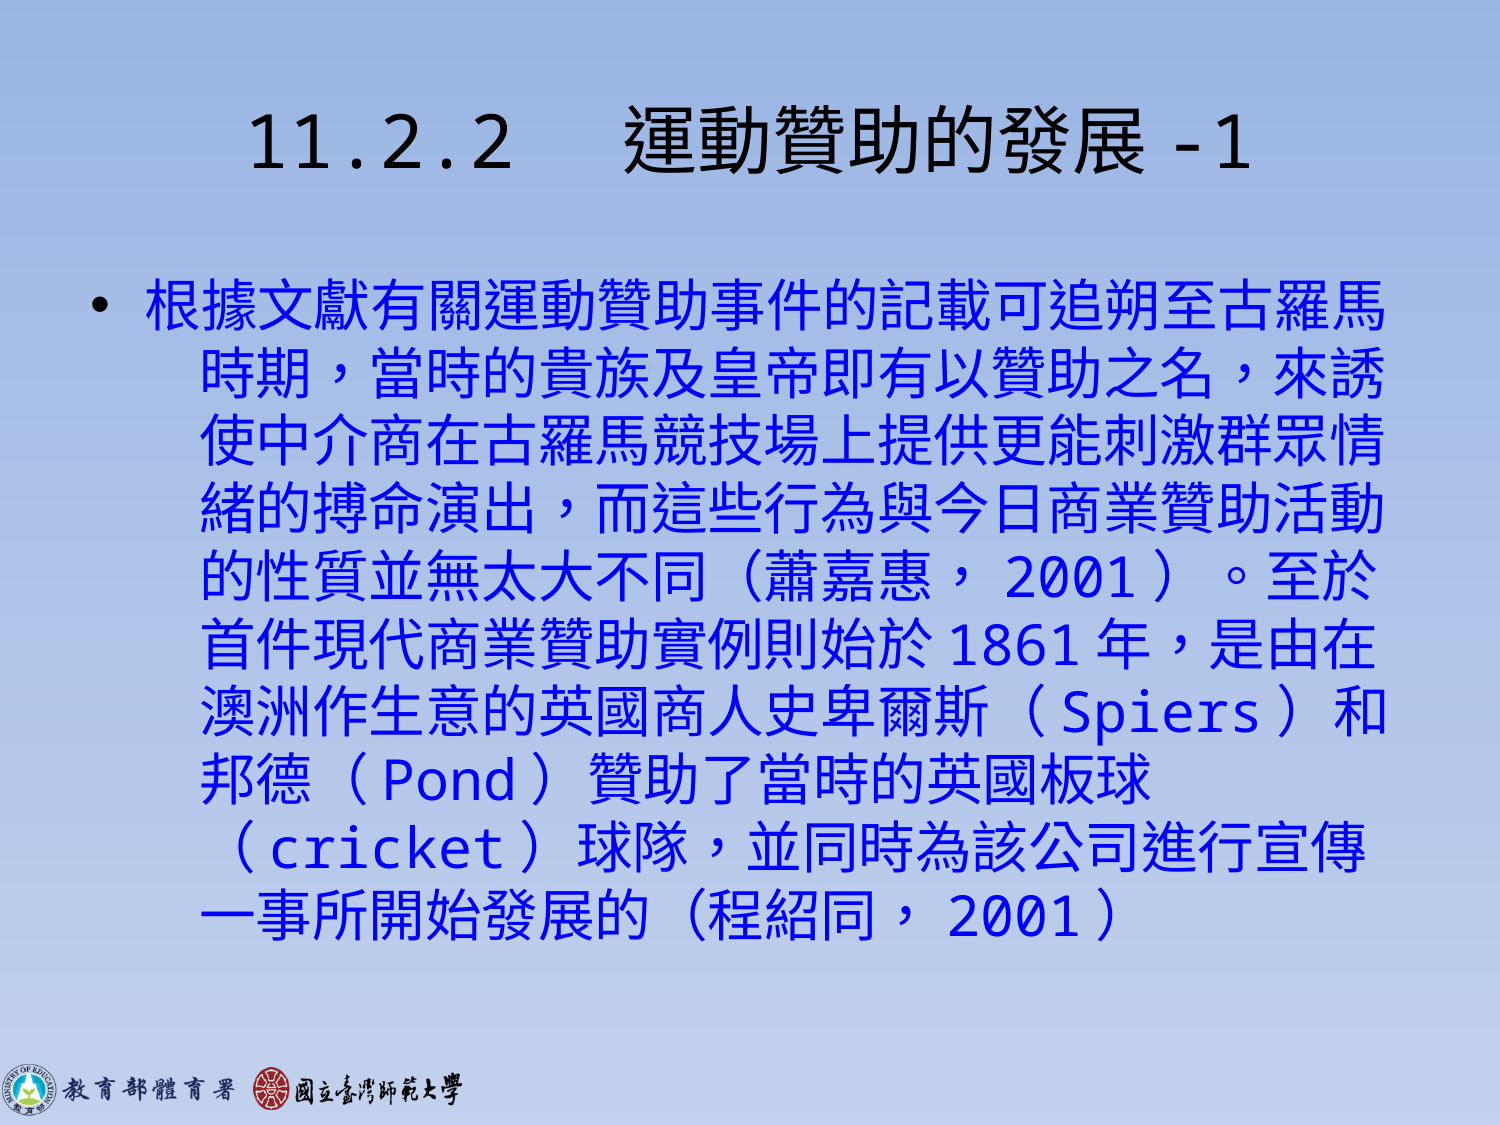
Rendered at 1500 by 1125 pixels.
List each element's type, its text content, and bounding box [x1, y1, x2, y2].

list 根據文獻有關運動贊助事件的記載可追朔至古羅馬時期，當時的貴族及皇帝即有以贊助之名，來誘使中介商在古羅馬競技場上提供更能刺激群眾情緒的搏命演出，而這些行為與今日商業贊助活動的性質並無太大不同（蕭嘉惠，2001）。至於首件現代商業贊助實例則始於1861年，是由在澳洲作生意的英國商人史卑爾斯（Spiers）和邦德（Pond）贊助了當時的英國板球（cricket）球隊，並同時為該公司進行宣傳一事所開始發展的（程紹同，2001） [75, 262, 1426, 1005]
title 11.2.2 運動贊助的發展-1 [75, 45, 1426, 233]
